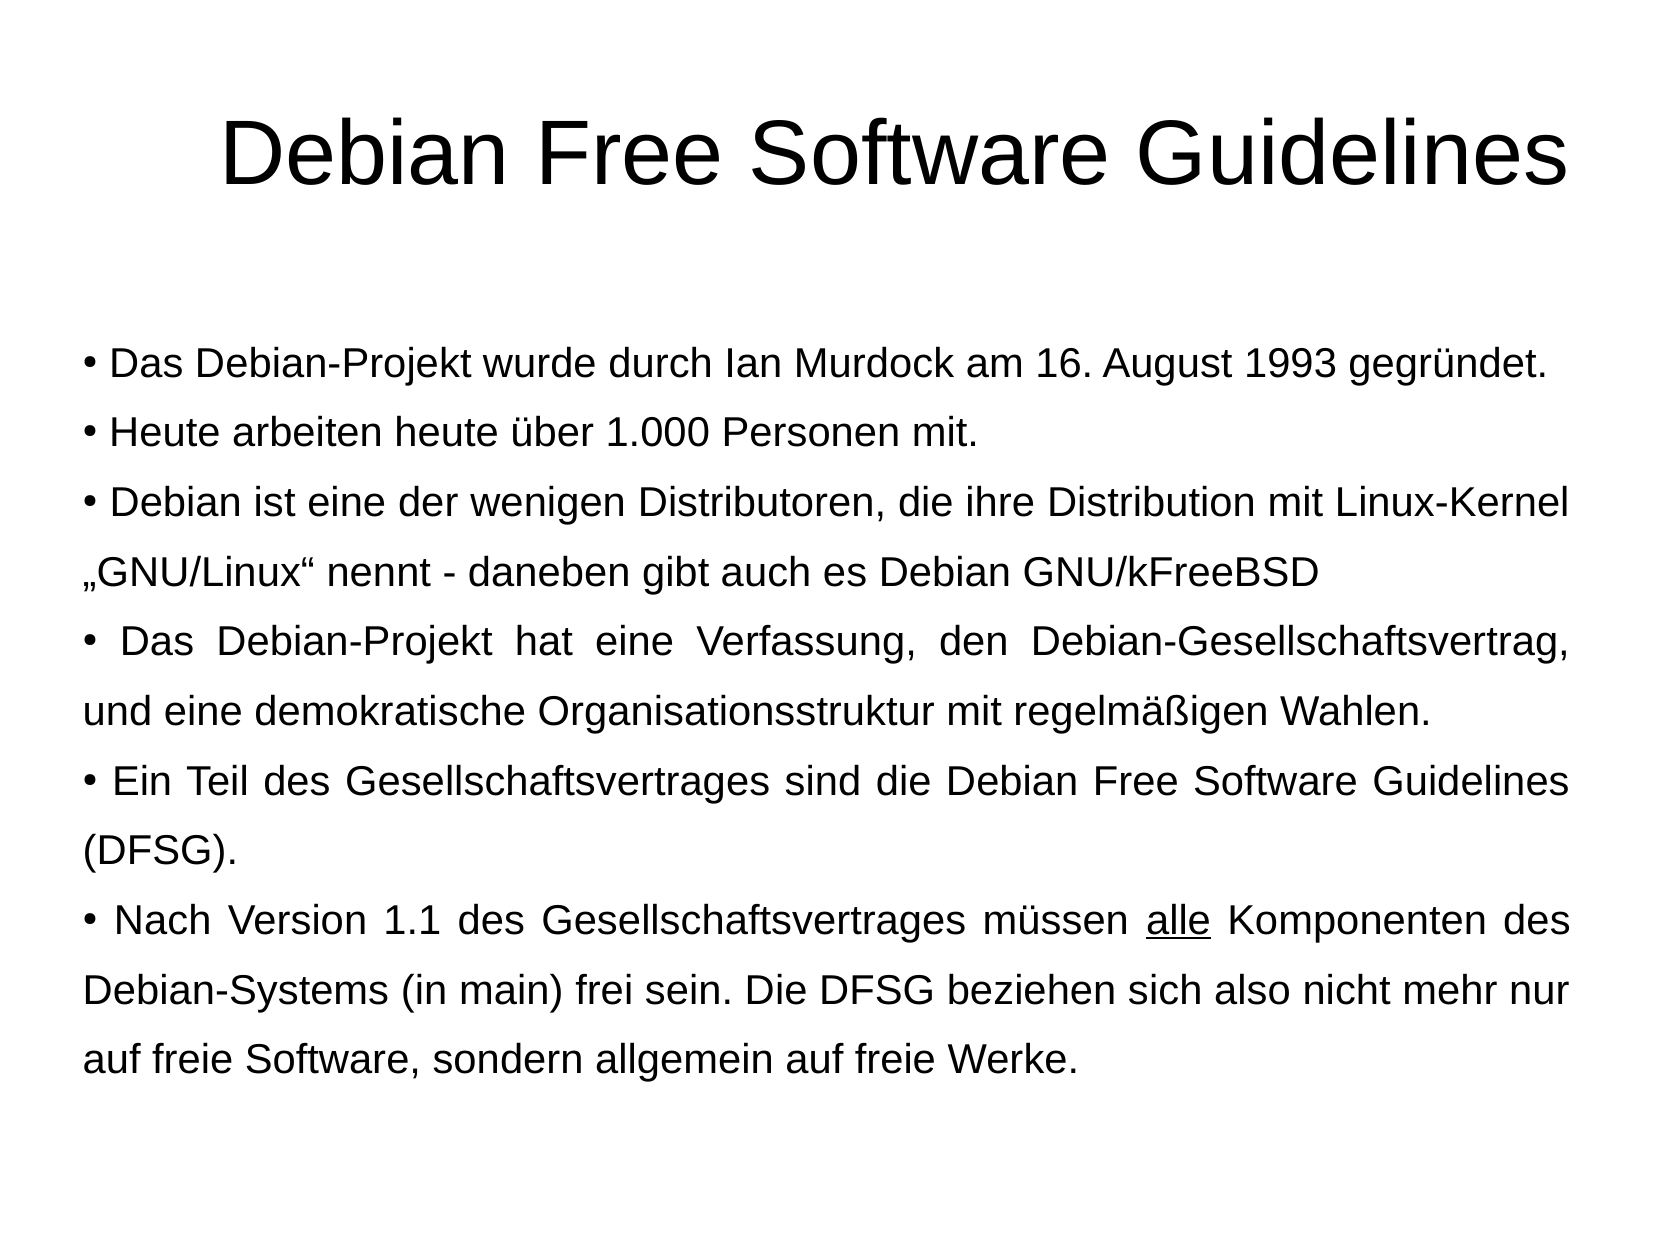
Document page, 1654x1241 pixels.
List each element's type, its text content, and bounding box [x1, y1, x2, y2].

title Debian Free Software Guidelines [82, 56, 1571, 250]
subtitle Das Debian-Projekt wurde durch Ian Murdock am 16. August 1993 gegründet. Heute arbeiten heute über 1.000 Personen mit. Debian ist eine der wenigen Distributoren, die ihre Distribution mit Linux-Kernel „GNU/Linux“ nennt - daneben gibt auch es Debian GNU/kFreeBSD Das Debian-Projekt hat eine Verfassung, den Debian-Gesellschaftsvertrag, und eine demokratische Organisationsstruktur mit regelmäßigen Wahlen. Ein Teil des Gesellschaftsvertrages sind die Debian Free Software Guidelines (DFSG). Nach Version 1.1 des Gesellschaftsvertrages müssen alle Komponenten des Debian-Systems (in main) frei sein. Die DFSG beziehen sich also nicht mehr nur auf freie Software, sondern allgemein auf freie Werke. [82, 297, 1571, 1102]
